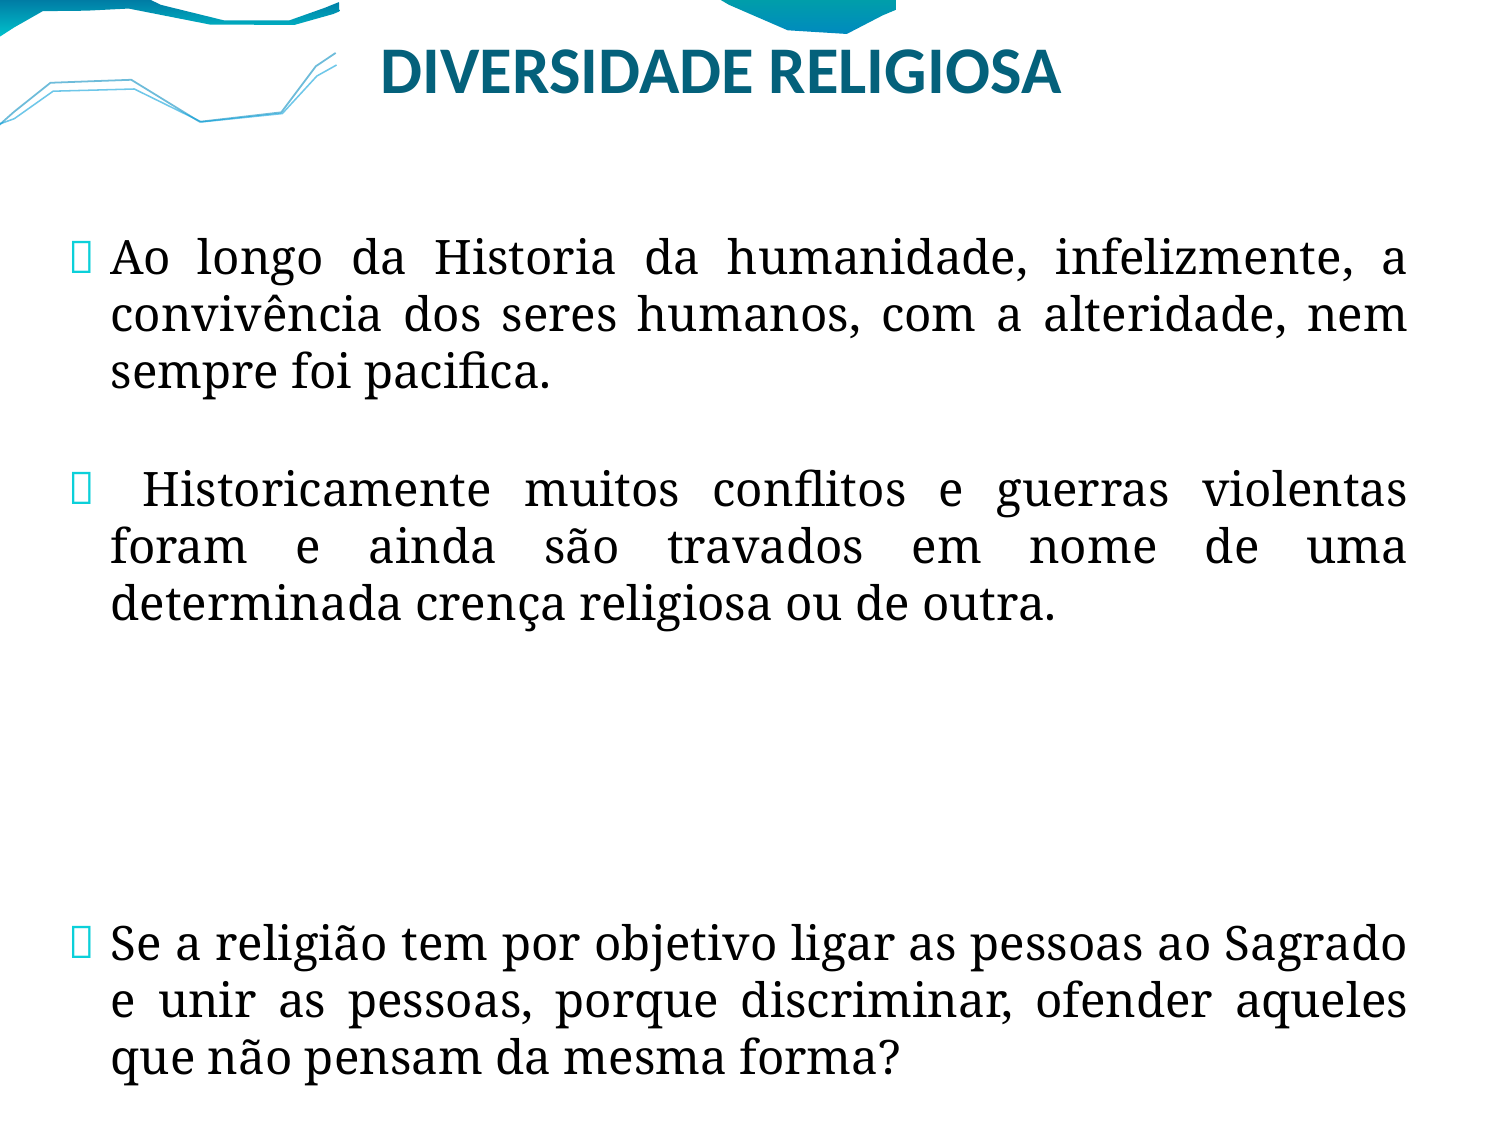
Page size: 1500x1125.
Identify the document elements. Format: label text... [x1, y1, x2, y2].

title DIVERSIDADE RELIGIOSA [100, 19, 1343, 207]
list Ao longo da Historia da humanidade, infelizmente, a convivência dos seres humanos, com a alteridade, nem sempre foi pacifica. Historicamente muitos conflitos e guerras violentas foram e ainda são travados em nome de uma determinada crença religiosa ou de outra. Se a religião tem por objetivo ligar as pessoas ao Sagrado e unir as pessoas, porque discriminar, ofender aqueles que não pensam da mesma forma? [53, 219, 1425, 1094]
